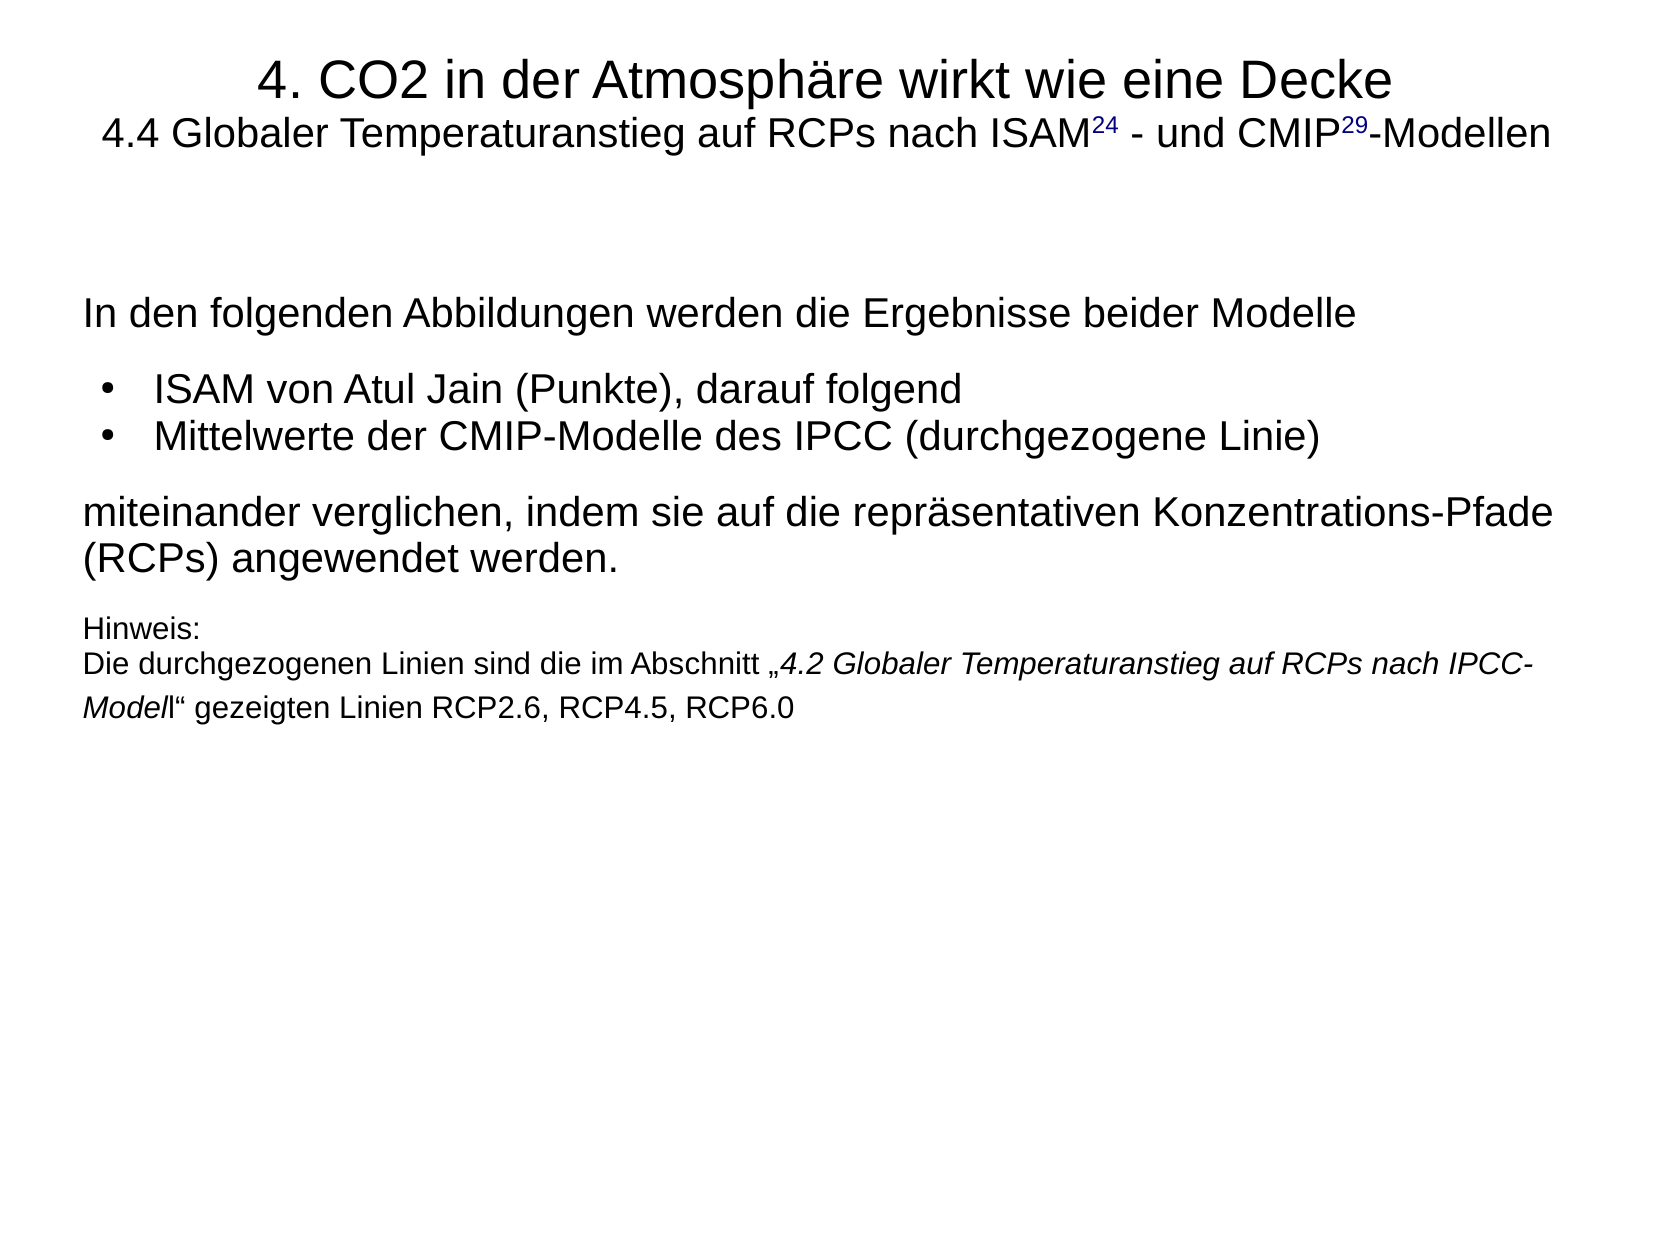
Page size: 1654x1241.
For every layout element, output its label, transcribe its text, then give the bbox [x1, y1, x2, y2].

list In den folgenden Abbildungen werden die Ergebnisse beider Modelle ISAM von Atul Jain (Punkte), darauf folgend Mittelwerte der CMIP-Modelle des IPCC (durchgezogene Linie) miteinander verglichen, indem sie auf die repräsentativen Konzentrations-Pfade (RCPs) angewendet werden. Hinweis: Die durchgezogenen Linien sind die im Abschnitt „4.2 Globaler Temperaturanstieg auf RCPs nach IPCC-Modell“ gezeigten Linien RCP2.6, RCP4.5, RCP6.0 [82, 290, 1571, 1109]
title 4. CO2 in der Atmosphäre wirkt wie eine Decke 4.4 Globaler Temperaturanstieg auf RCPs nach ISAM24 - und CMIP29-Modellen [82, 49, 1571, 257]
